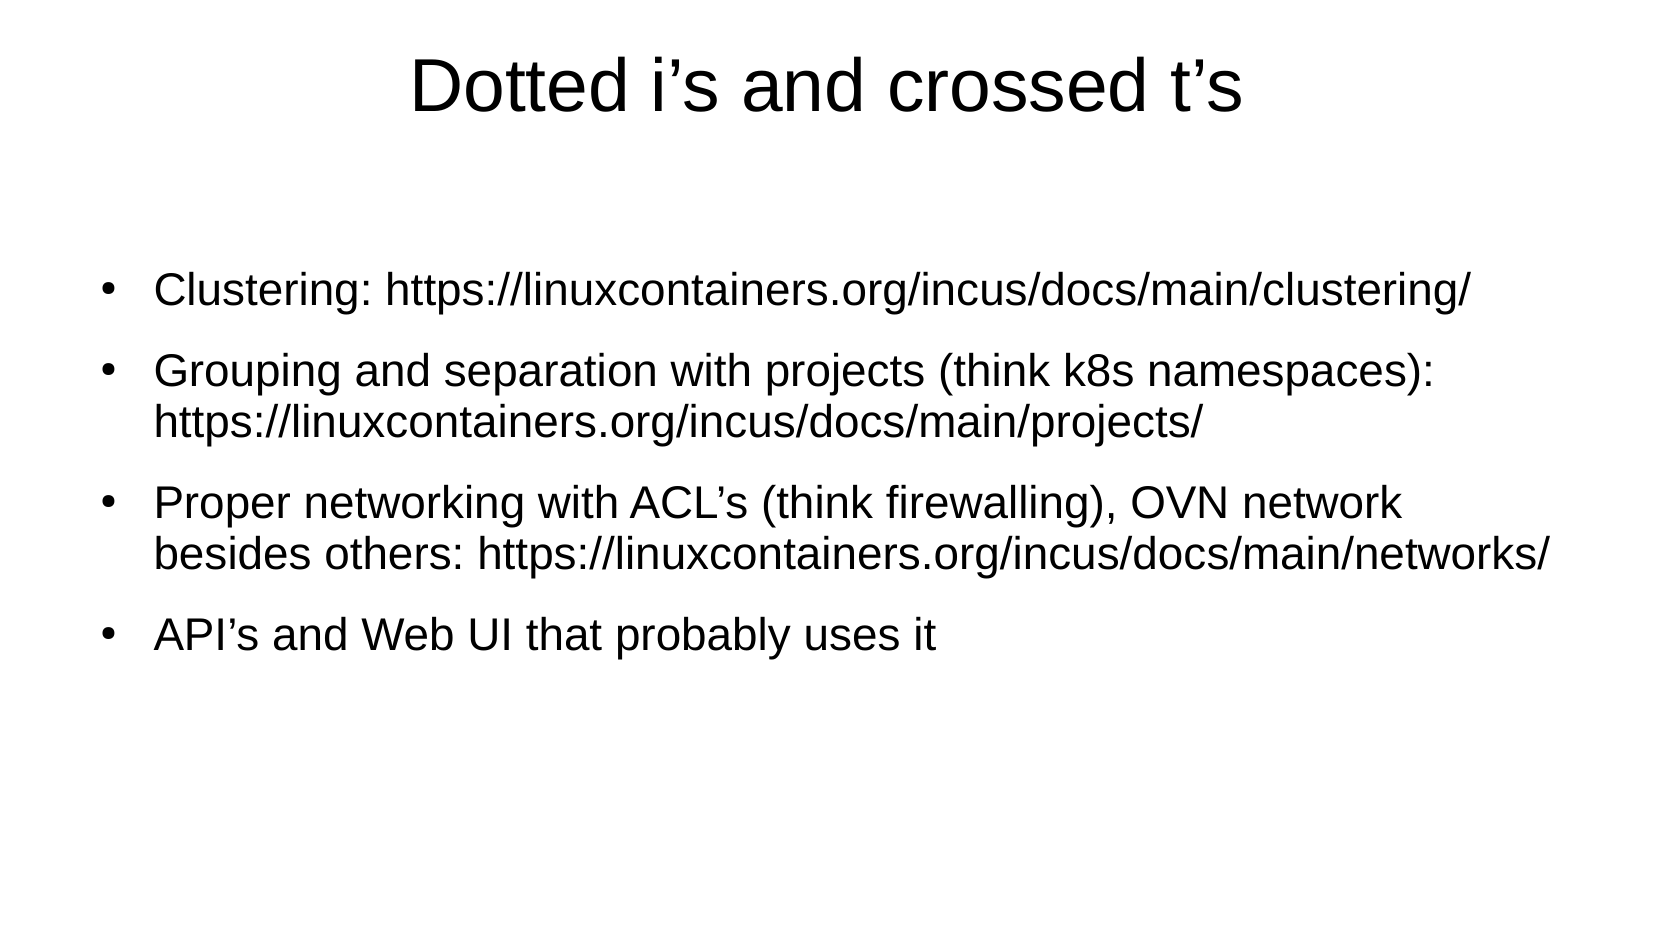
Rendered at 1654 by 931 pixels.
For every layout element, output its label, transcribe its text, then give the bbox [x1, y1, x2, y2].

list Clustering: https://linuxcontainers.org/incus/docs/main/clustering/​ Grouping and separation with projects (think k8s namespaces): https://linuxcontainers.org/incus/docs/main/projects/ Proper networking with ACL’s (think firewalling), OVN network besides others: https://linuxcontainers.org/incus/docs/main/networks/ API’s and Web UI that probably uses it [82, 263, 1571, 804]
title Dotted i’s and crossed t’s [82, 7, 1571, 163]
